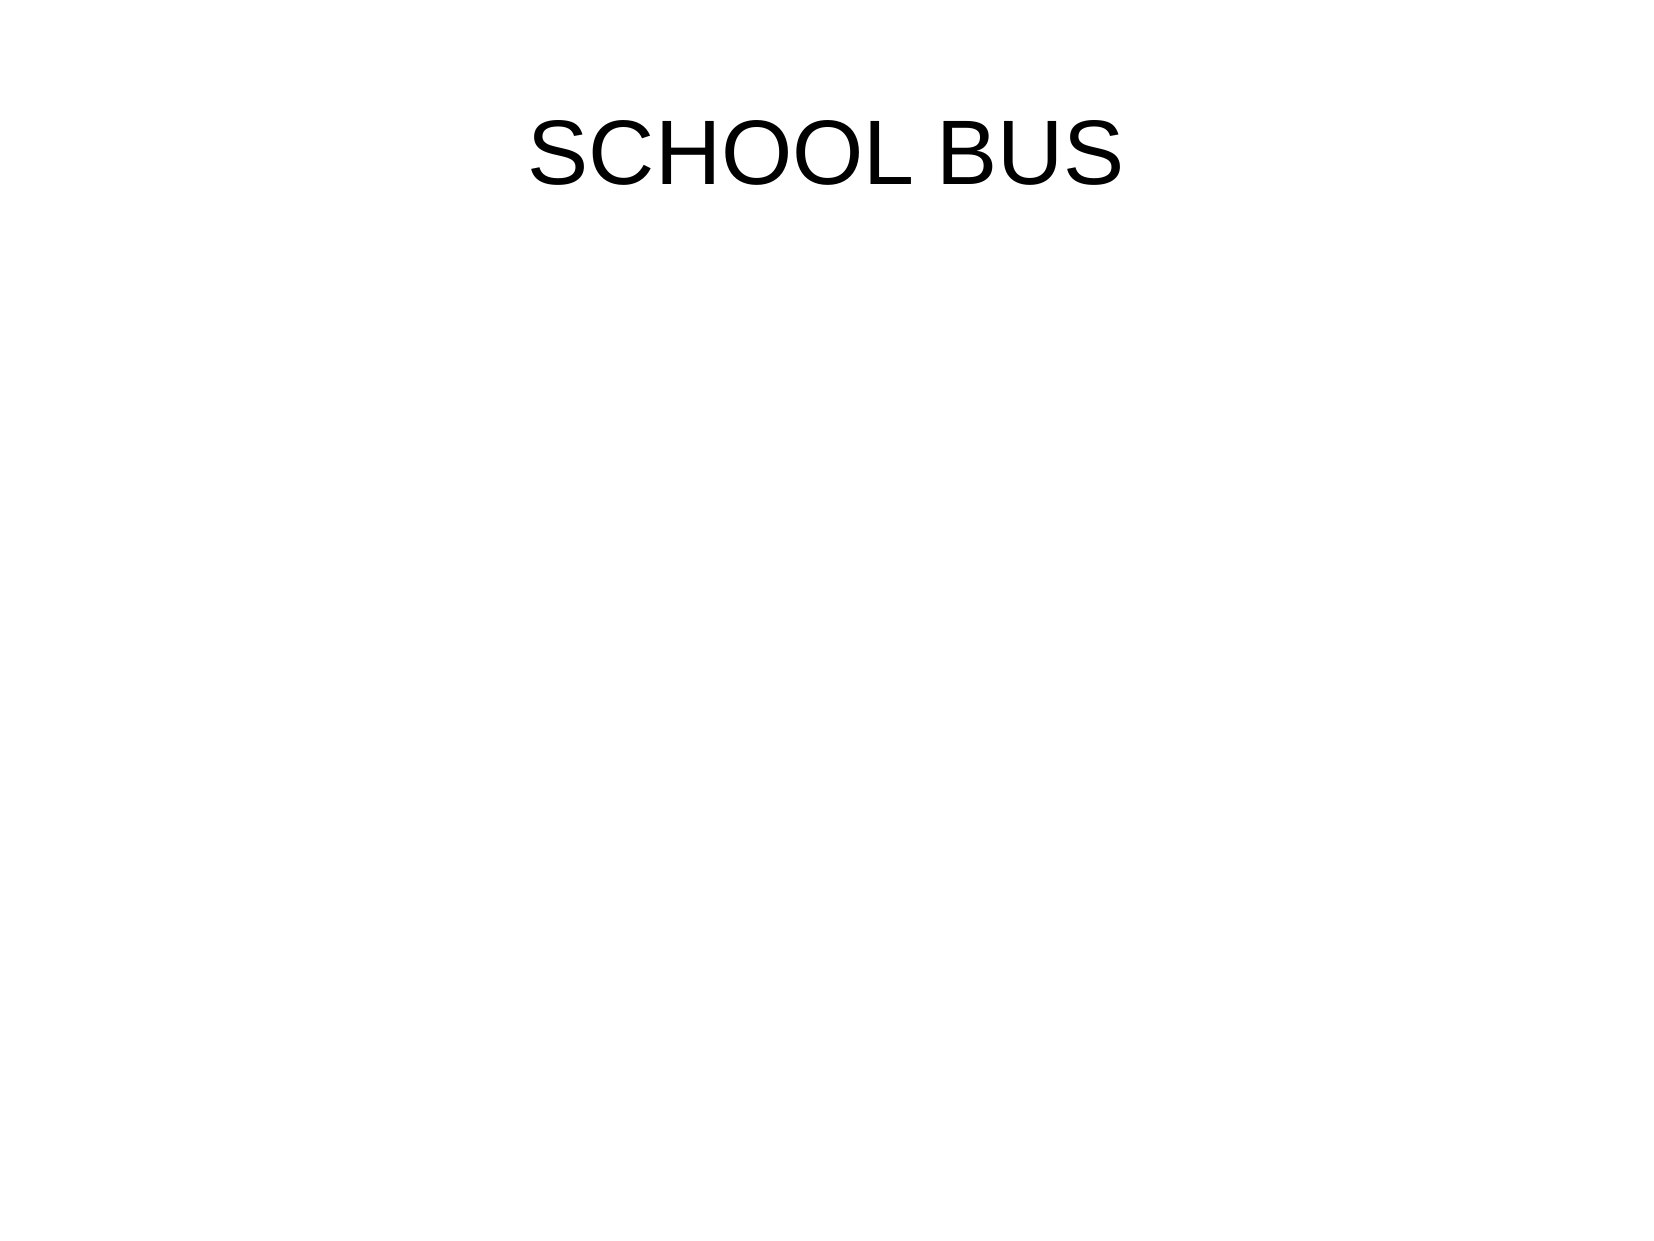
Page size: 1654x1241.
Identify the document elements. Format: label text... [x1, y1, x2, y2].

title SCHOOL BUS [82, 49, 1571, 257]
